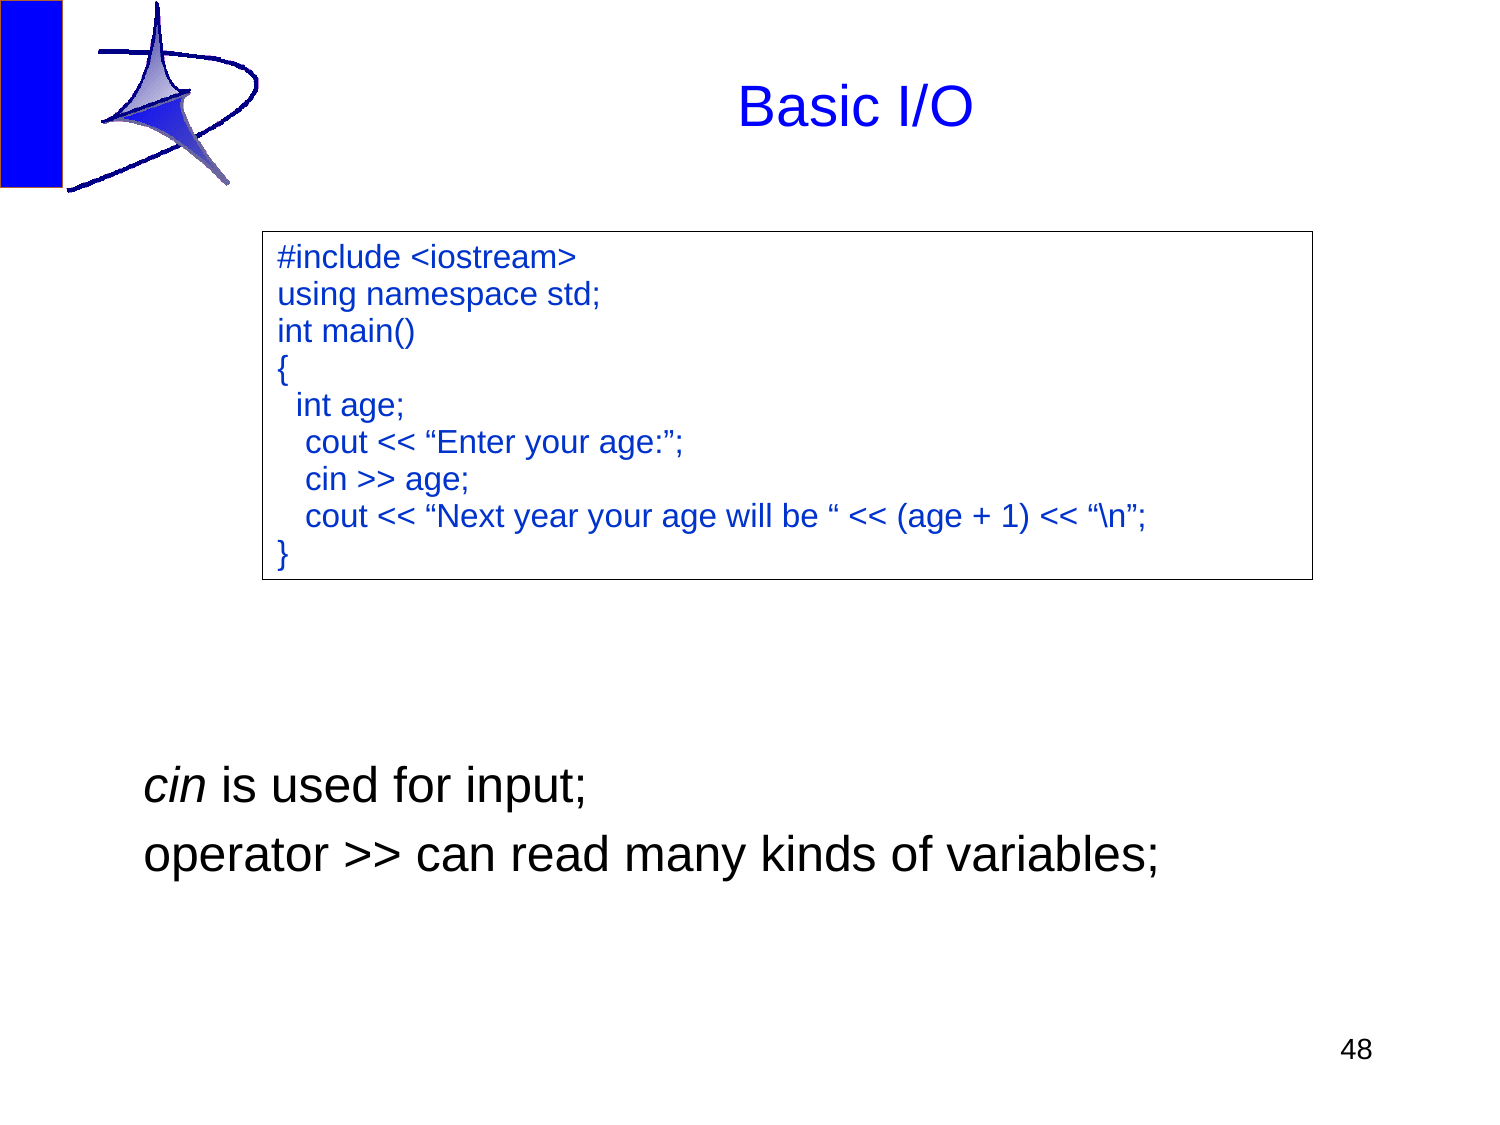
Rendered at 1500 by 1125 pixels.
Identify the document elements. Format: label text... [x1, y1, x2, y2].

text_box #include <iostream> using namespace std; int main() { int age; cout << “Enter your age:”; cin >> age; cout << “Next year your age will be “ << (age + 1) << “\n”; } [262, 231, 1313, 580]
list cin is used for input; operator >> can read many kinds of variables; [125, 750, 1411, 931]
title Basic I/O [262, 24, 1450, 188]
picture [62, 0, 263, 197]
